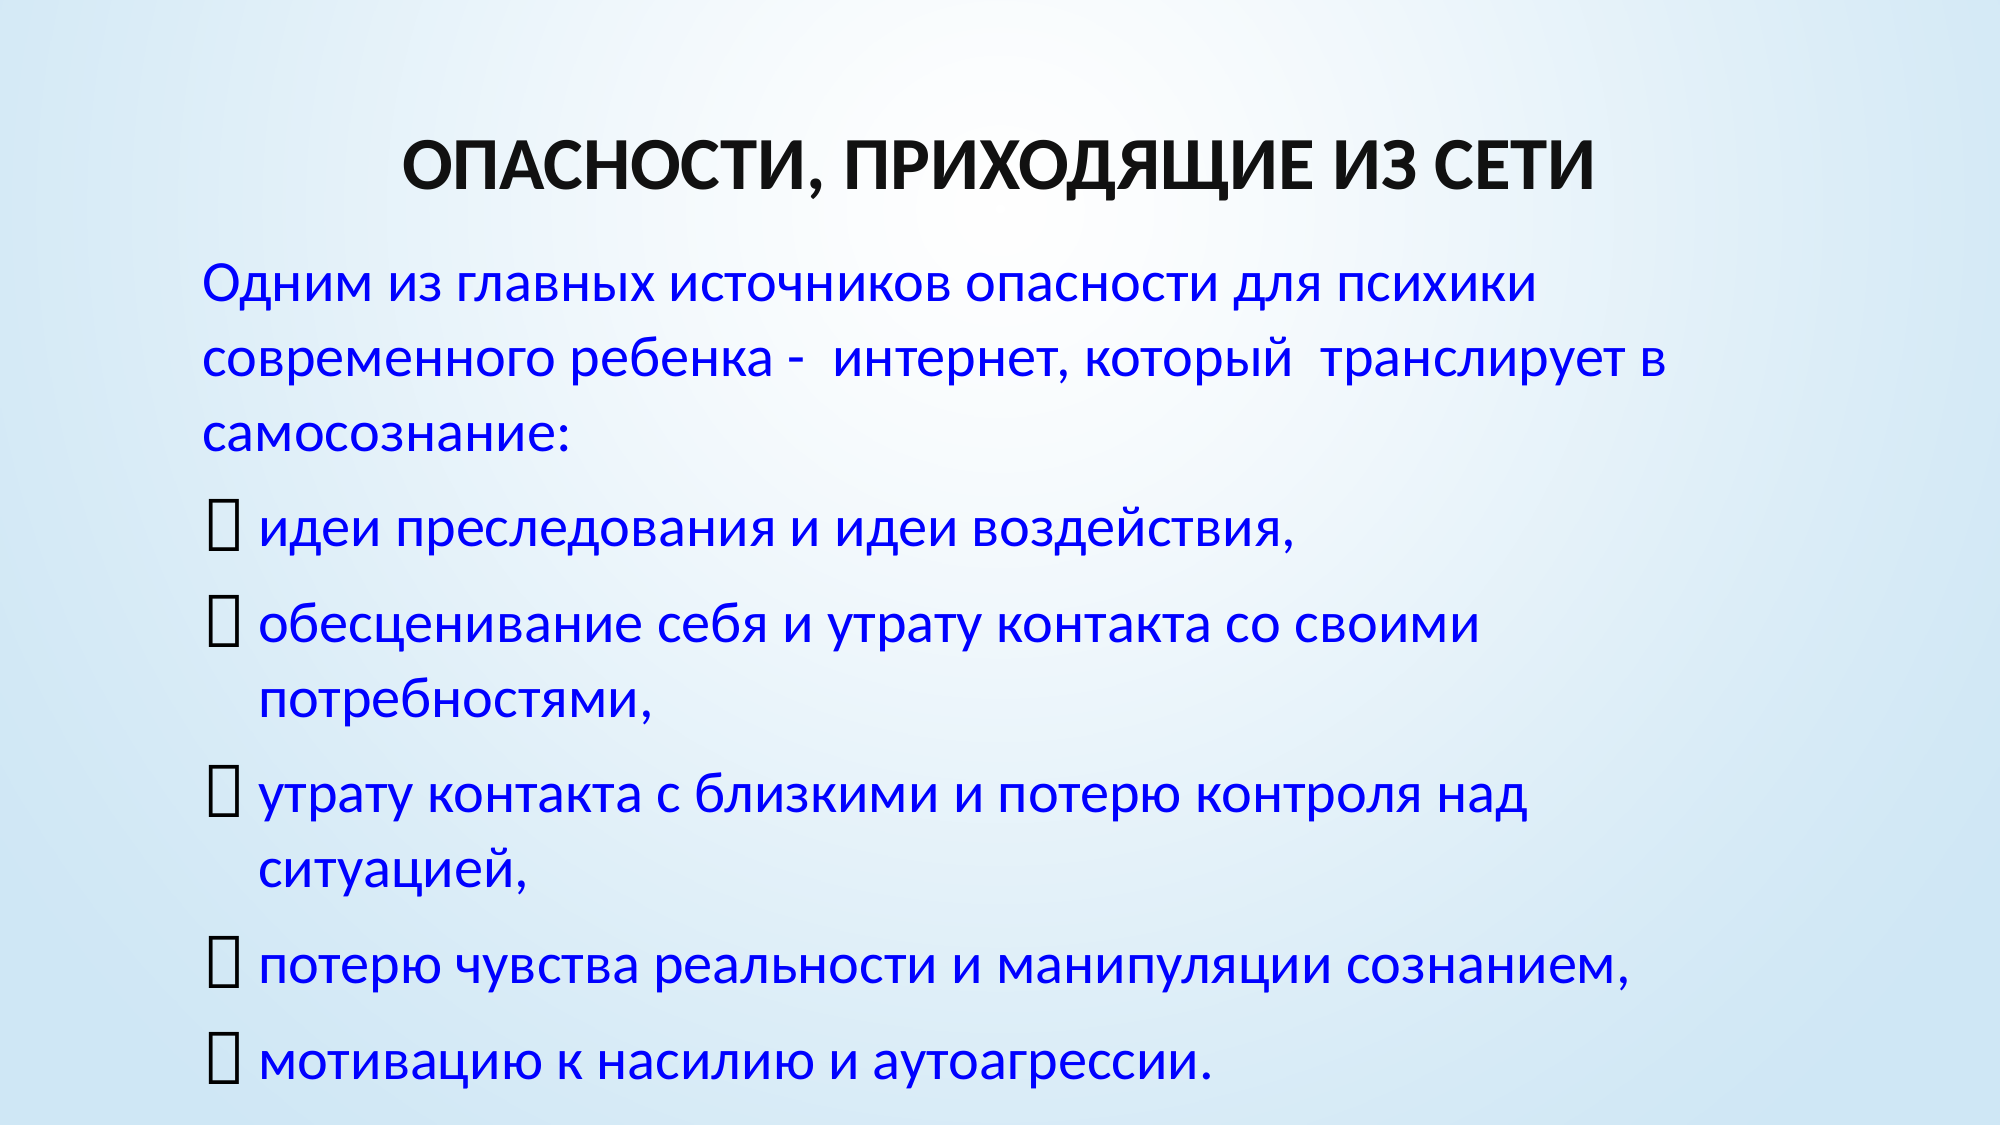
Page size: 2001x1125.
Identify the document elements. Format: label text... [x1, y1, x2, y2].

list Одним из главных источников опасности для психики современного ребенка - интернет, который транслирует в самосознание: идеи преследования и идеи воздействия, обесценивание себя и утрату контакта со своими потребностями, утрату контакта с близкими и потерю контроля над ситуацией, потерю чувства реальности и манипуляции сознанием, мотивацию к насилию и аутоагрессии. [187, 230, 1813, 1077]
title ОПАСНОСТИ, ПРИХОДЯЩИЕ ИЗ СЕТИ [187, 101, 1813, 230]
picture [0, 0, 2000, 1125]
